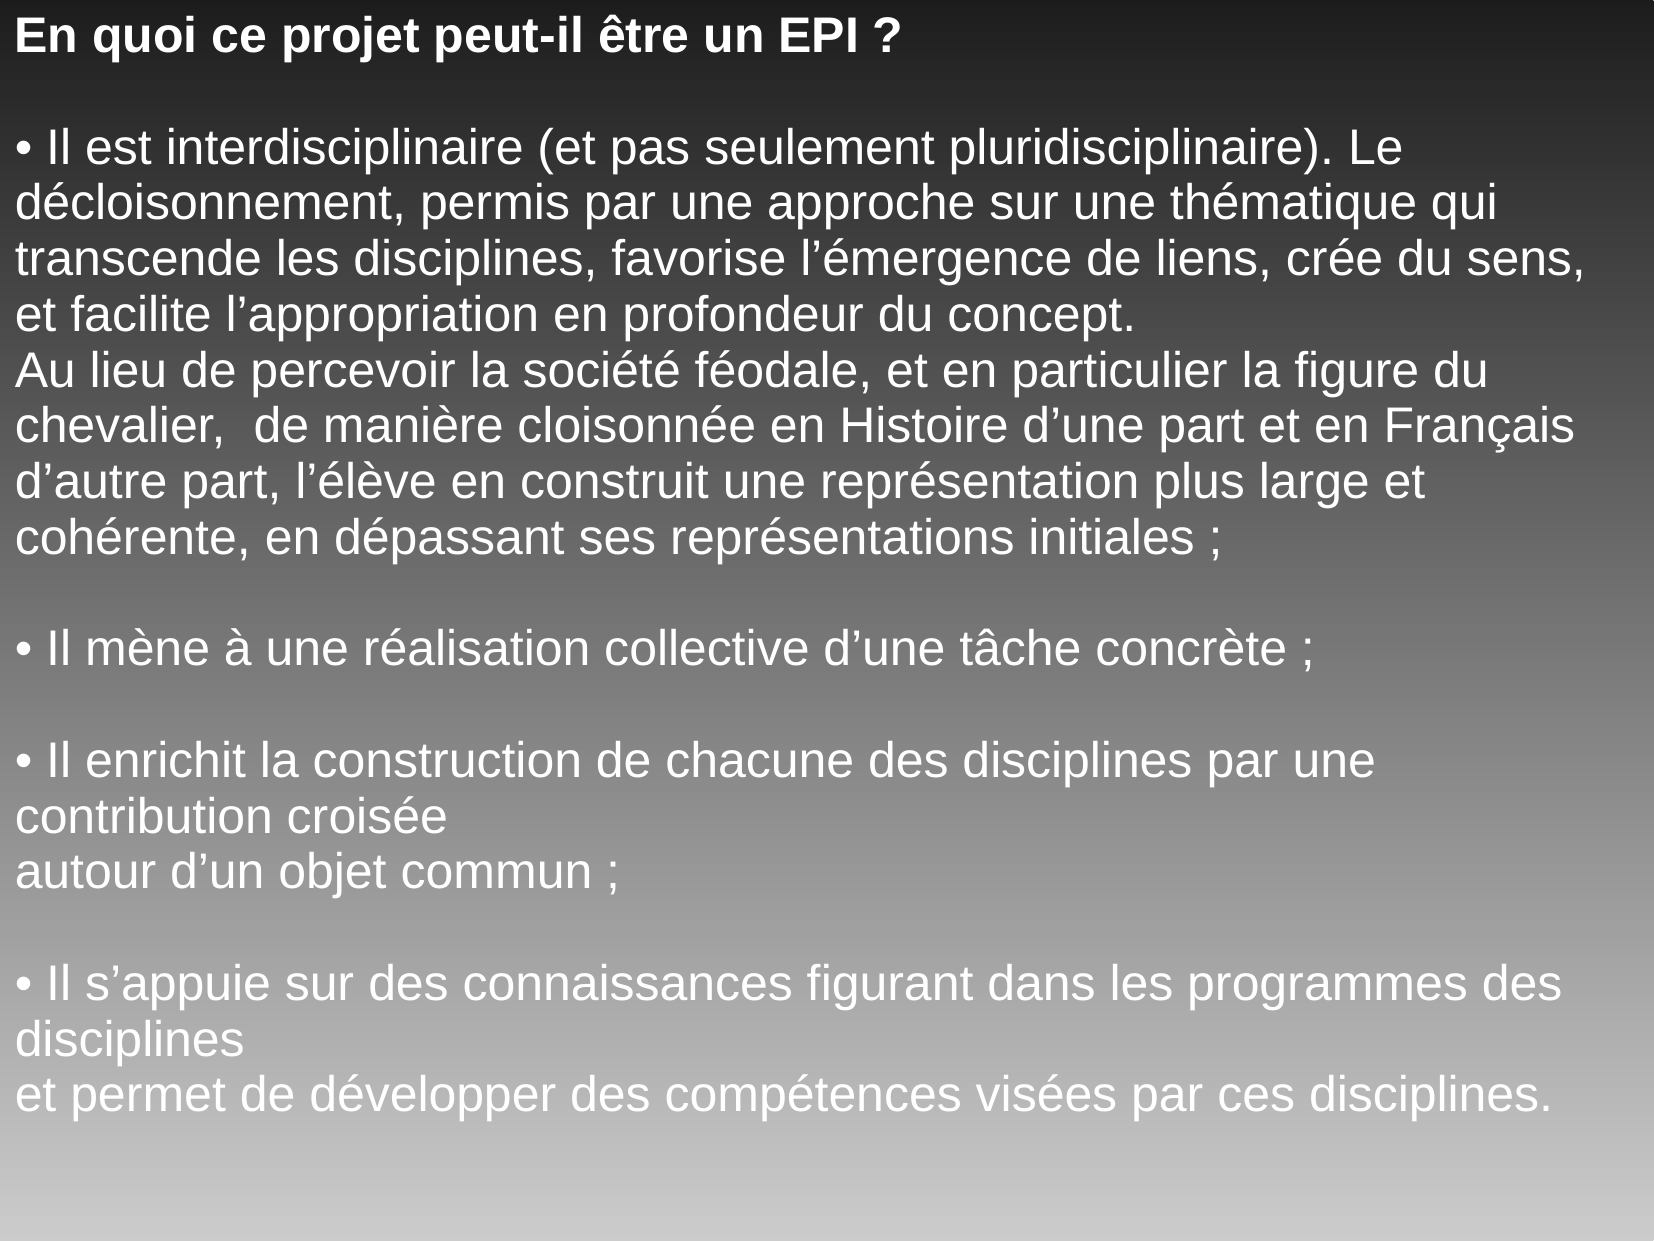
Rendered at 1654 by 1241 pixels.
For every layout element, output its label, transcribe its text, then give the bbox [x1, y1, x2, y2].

text_box En quoi ce projet peut-il être un EPI ? • Il est interdisciplinaire (et pas seulement pluridisciplinaire). Le décloisonnement, permis par une approche sur une thématique qui transcende les disciplines, favorise l’émergence de liens, crée du sens, et facilite l’appropriation en profondeur du concept. Au lieu de percevoir la société féodale, et en particulier la figure du chevalier, de manière cloisonnée en Histoire d’une part et en Français d’autre part, l’élève en construit une représentation plus large et cohérente, en dépassant ses représentations initiales ; • Il mène à une réalisation collective d’une tâche concrète ; • Il enrichit la construction de chacune des disciplines par une contribution croisée autour d’un objet commun ; • Il s’appuie sur des connaissances figurant dans les programmes des disciplines et permet de développer des compétences visées par ces disciplines. [0, 0, 1654, 1241]
